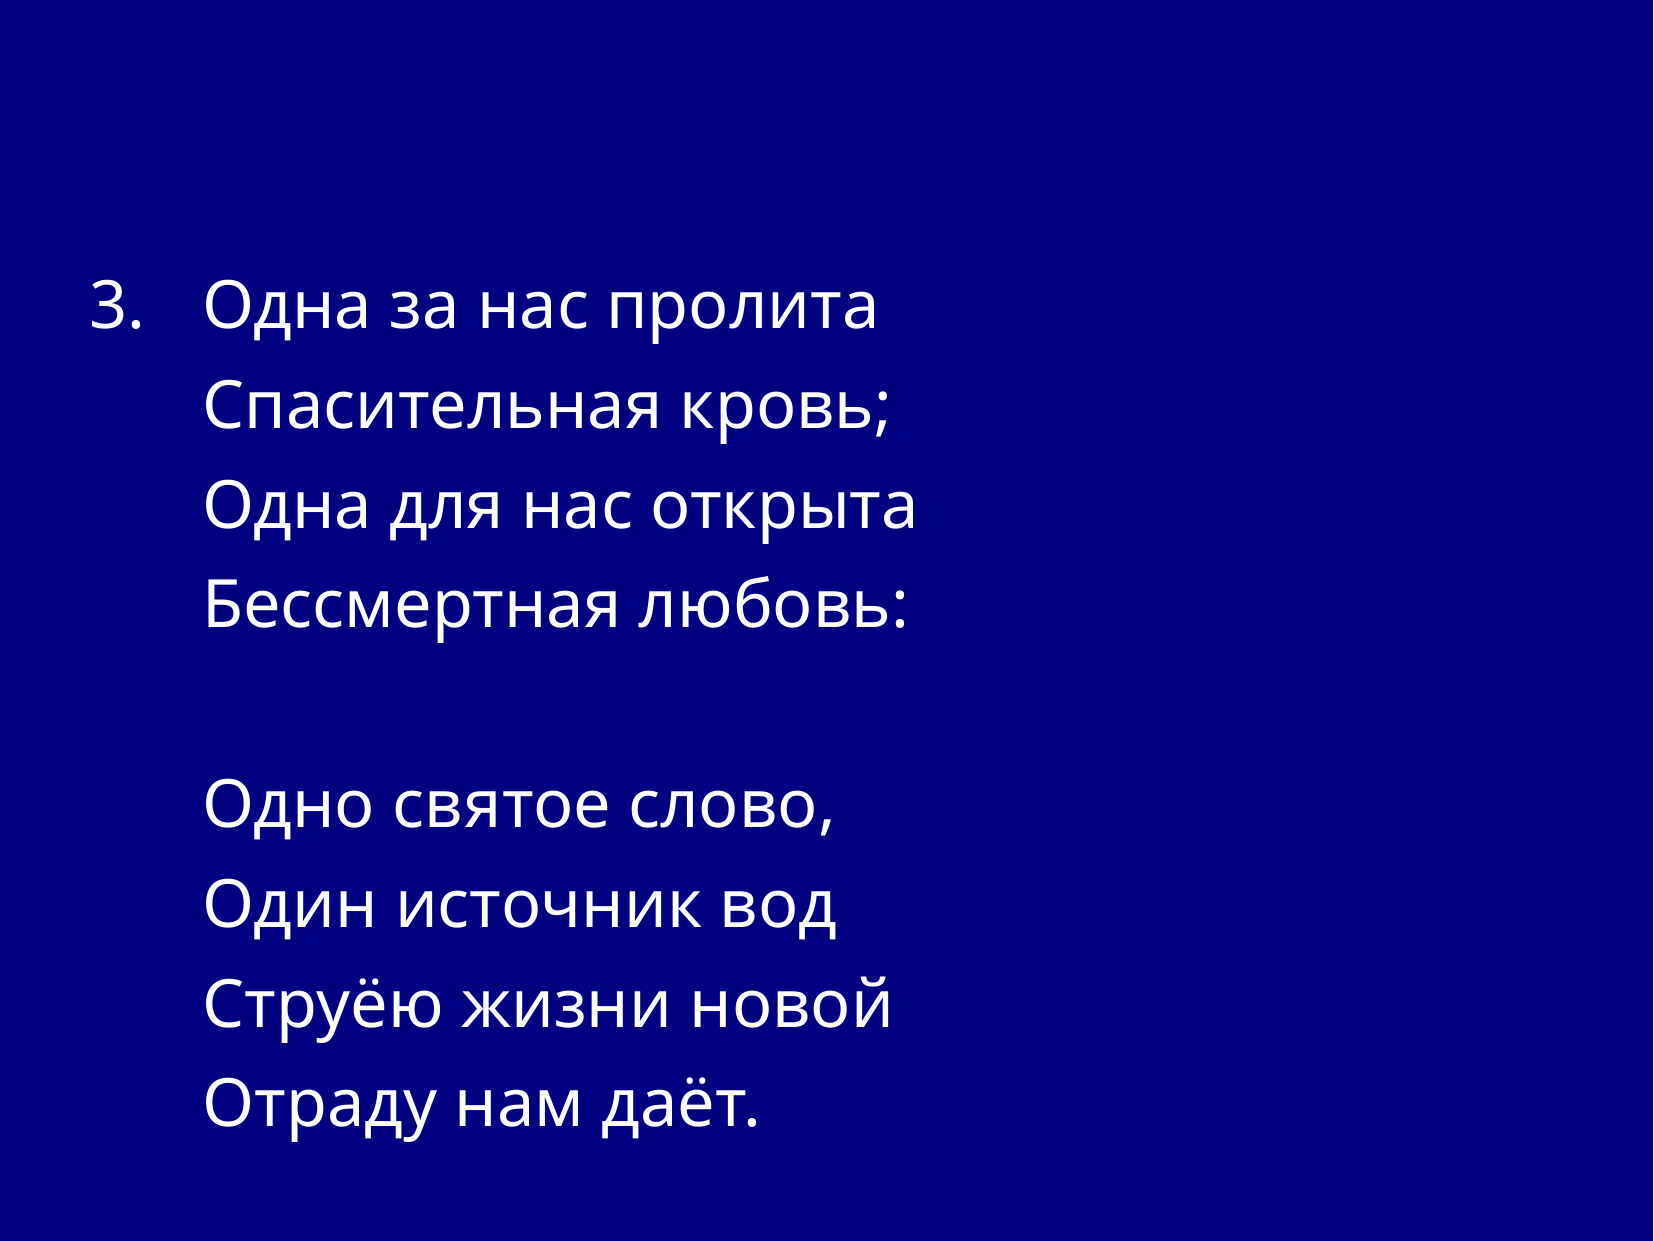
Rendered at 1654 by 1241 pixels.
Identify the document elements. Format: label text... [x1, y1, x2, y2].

text_box 3. Одна за нас пролита Спасительная кровь; Одна для нас открыта Бессмертная любовь: Одно святое слово, Один источник вод Струёю жизни новой Отраду нам даёт. [75, 150, 1576, 1163]
